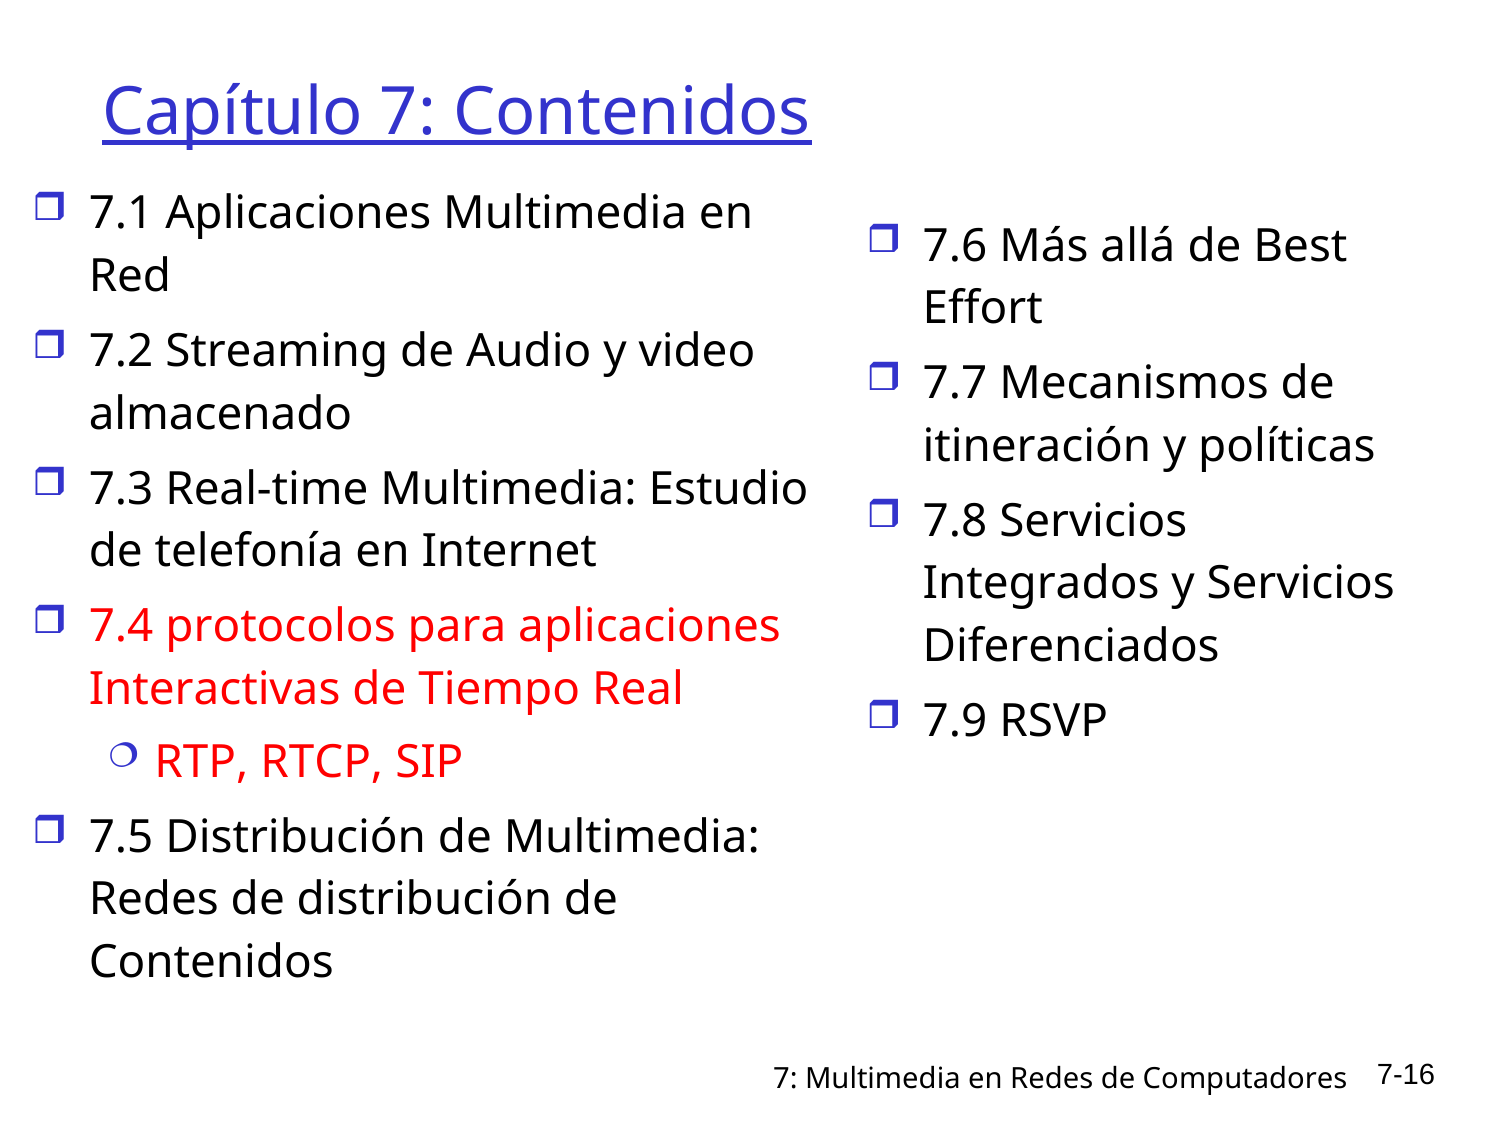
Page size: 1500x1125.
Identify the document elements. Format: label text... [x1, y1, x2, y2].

title Capítulo 7: Contenidos [87, 37, 1363, 181]
list 7.6 Más allá de Best Effort 7.7 Mecanismos de itineración y políticas 7.8 Servicios Integrados y Servicios Diferenciados 7.9 RSVP [851, 204, 1448, 968]
list 7.1 Aplicaciones Multimedia en Red 7.2 Streaming de Audio y video almacenado 7.3 Real-time Multimedia: Estudio de telefonía en Internet 7.4 protocolos para aplicaciones Interactivas de Tiempo Real RTP, RTCP, SIP 7.5 Distribución de Multimedia: Redes de distribución de Contenidos [17, 172, 842, 978]
